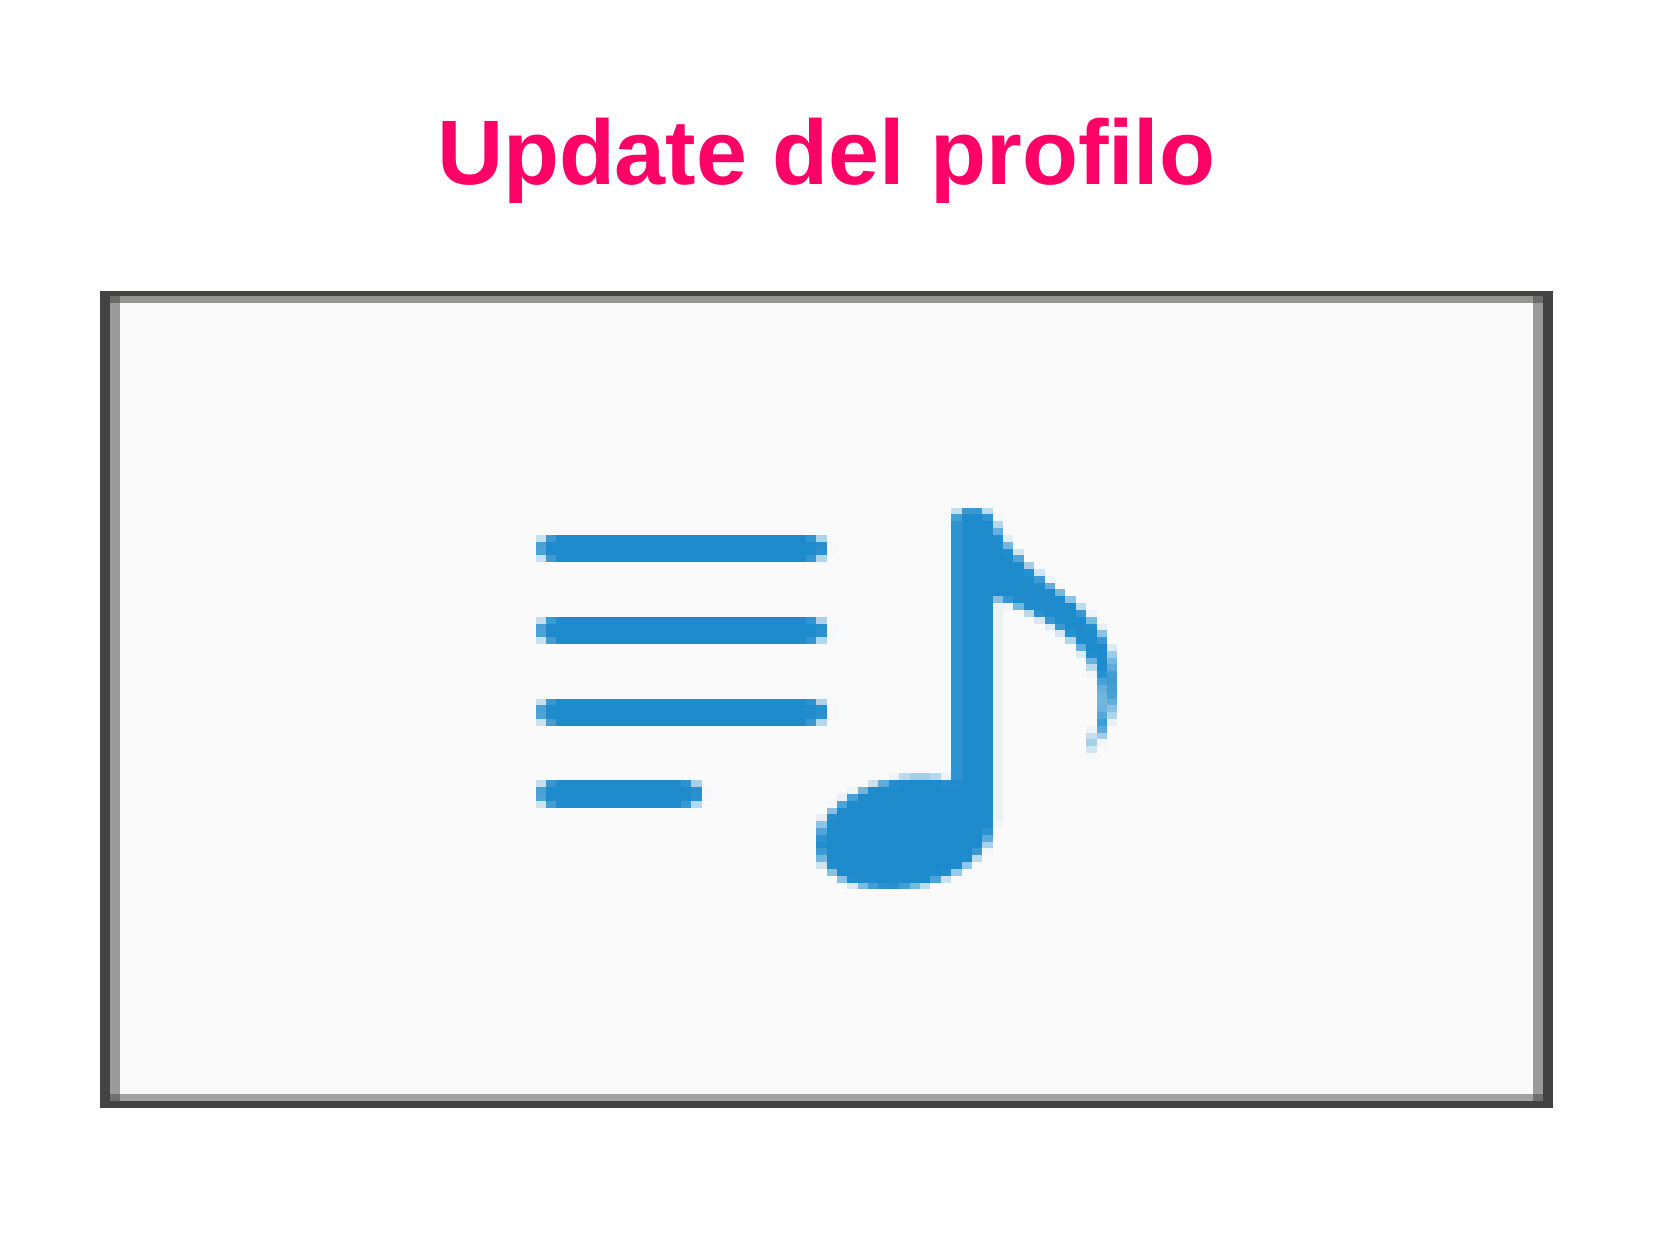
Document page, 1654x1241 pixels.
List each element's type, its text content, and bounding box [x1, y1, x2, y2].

title Update del profilo [82, 49, 1571, 257]
text_box [99, 290, 1555, 1109]
